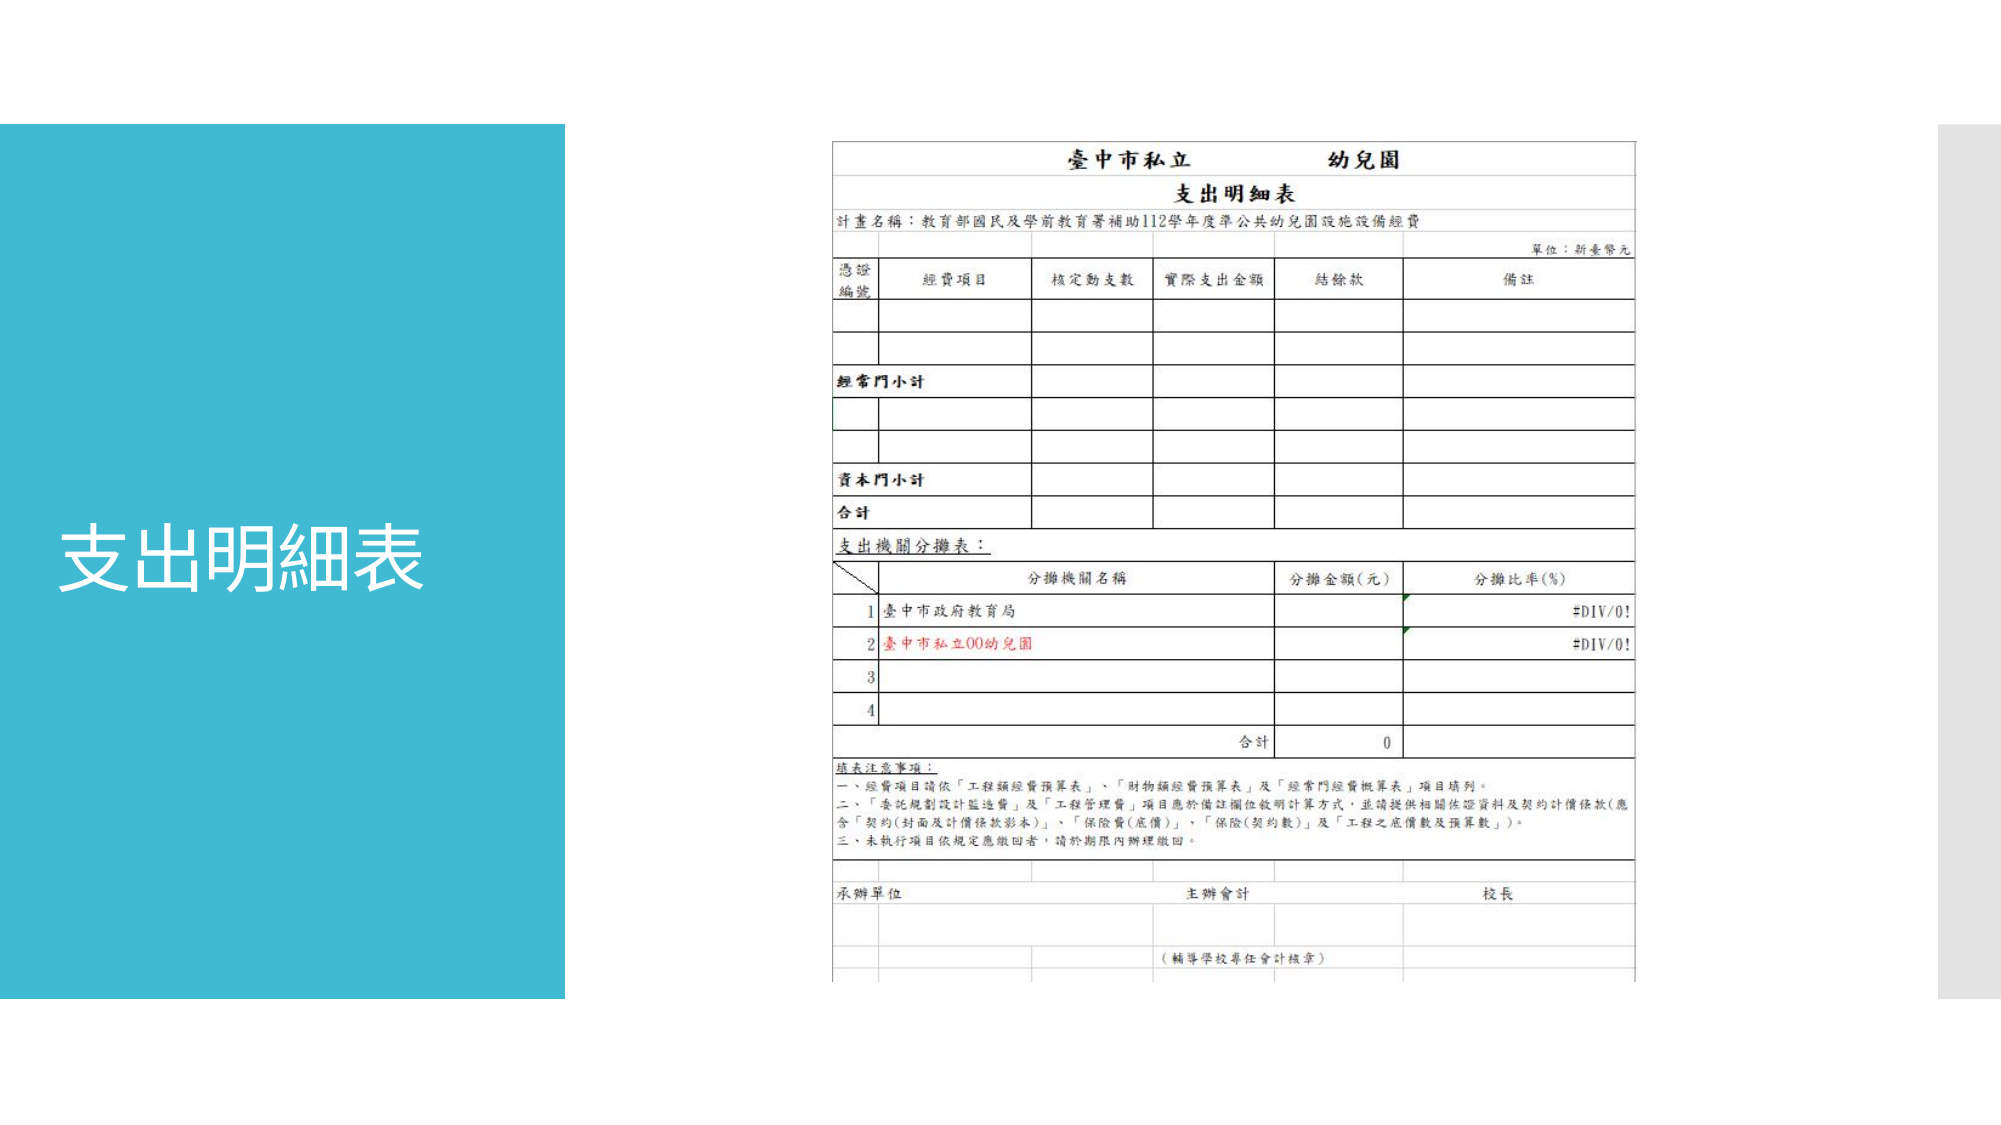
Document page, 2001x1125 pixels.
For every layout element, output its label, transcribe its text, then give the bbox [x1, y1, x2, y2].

title 支出明細表 [41, 184, 526, 940]
picture [832, 141, 1637, 982]
